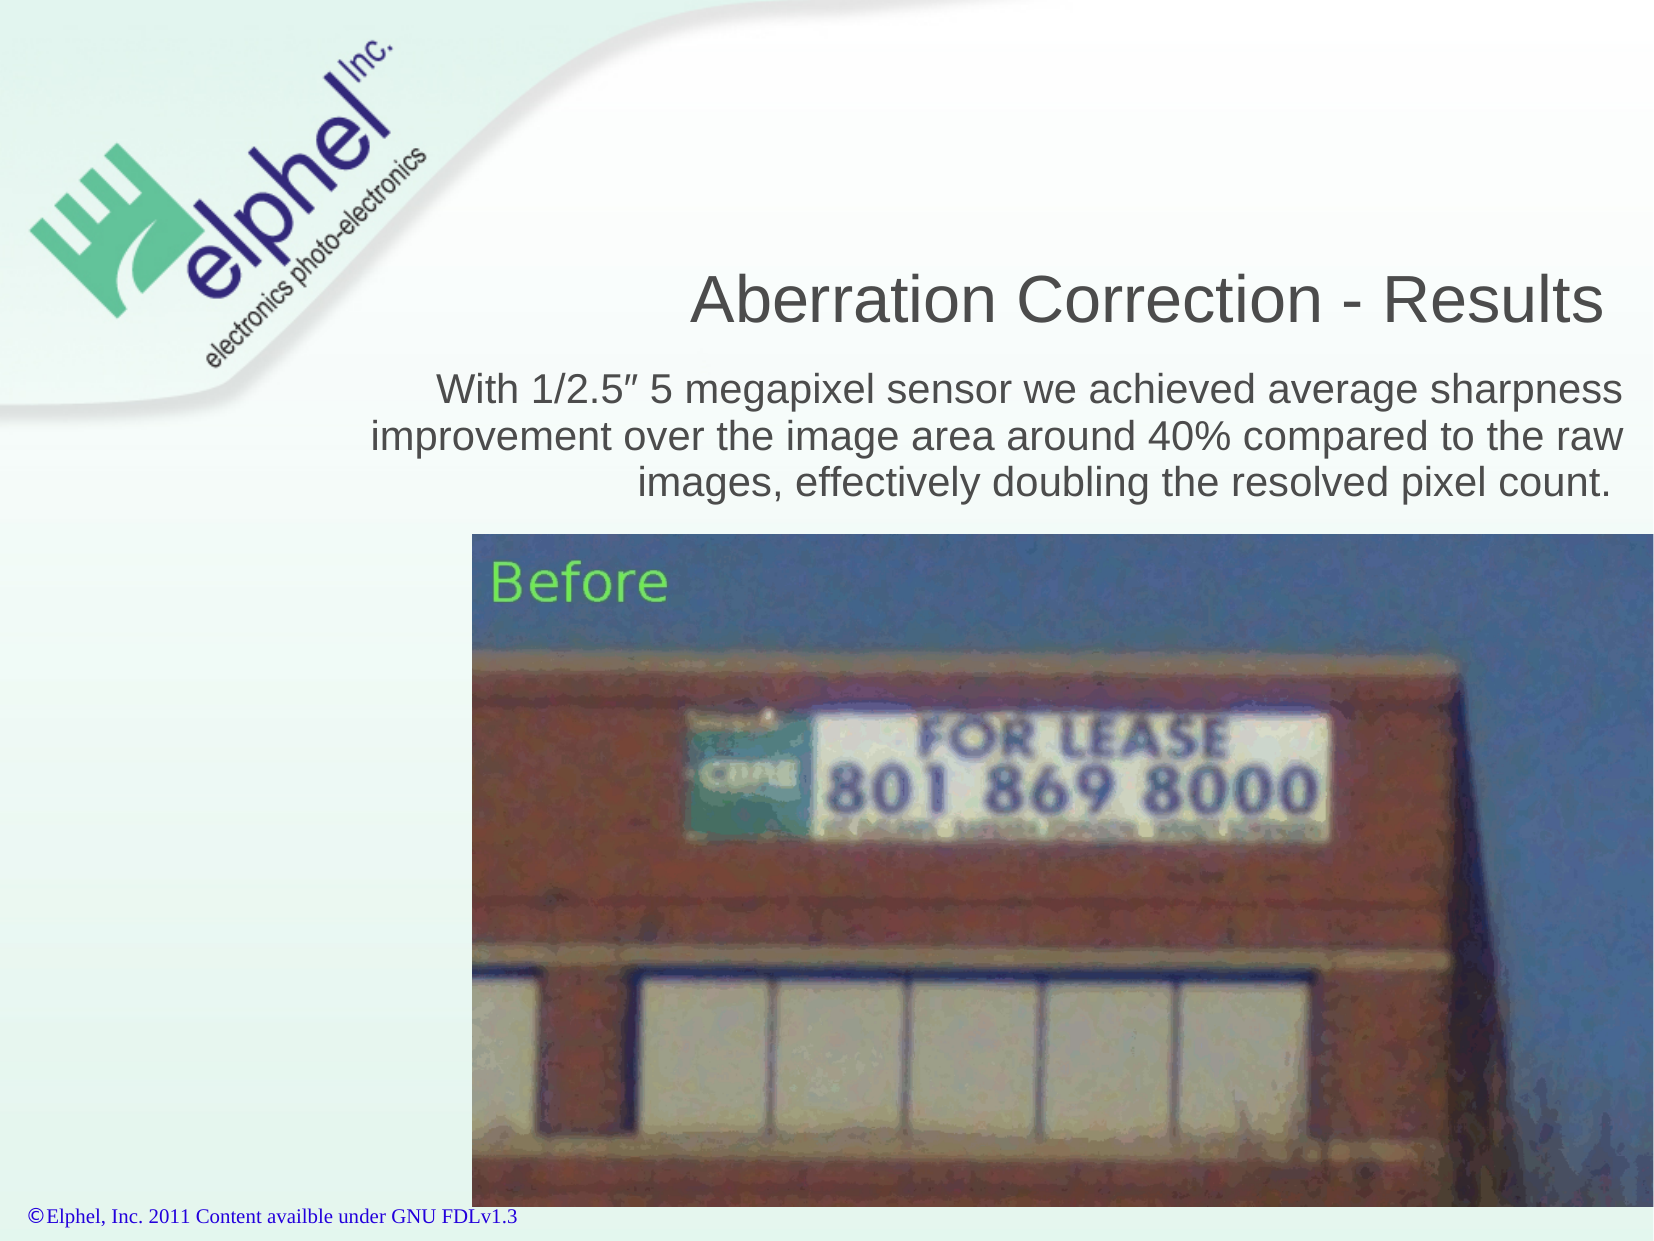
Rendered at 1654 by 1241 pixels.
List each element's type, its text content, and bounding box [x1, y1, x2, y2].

list Aberration Correction - Results With 1/2.5″ 5 megapixel sensor we achieved average sharpness improvement over the image area around 40% compared to the raw images, effectively doubling the resolved pixel count. [206, 257, 1625, 562]
picture [0, 0, 1654, 1241]
